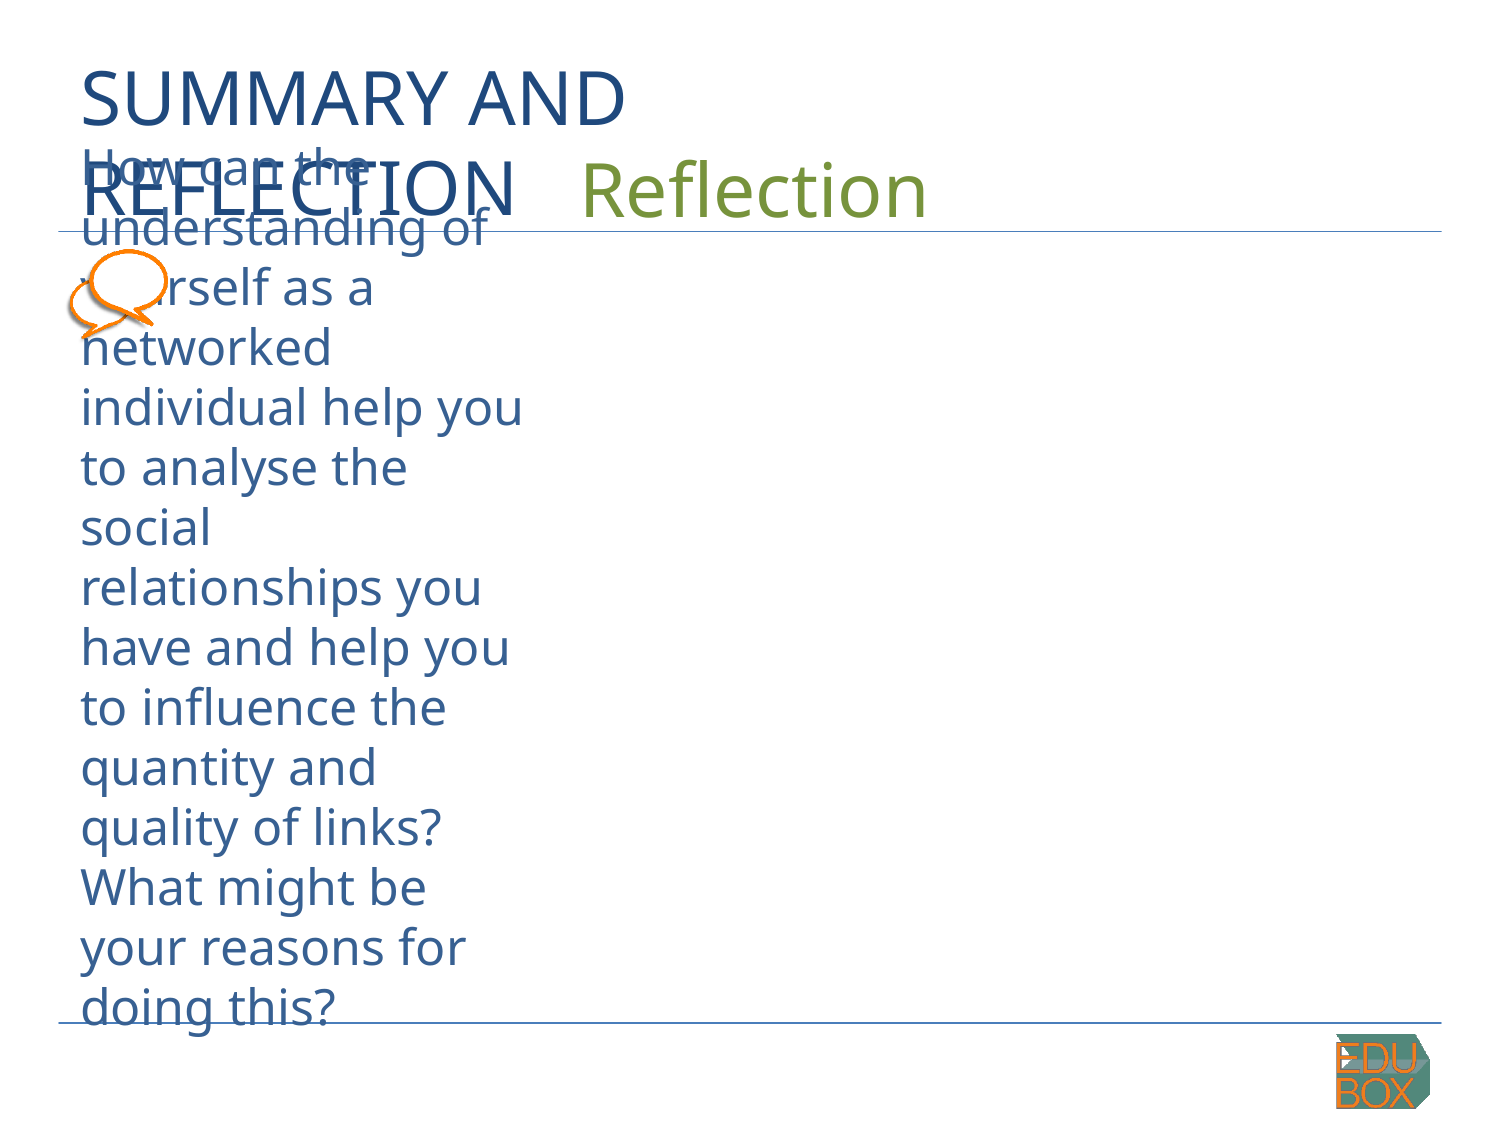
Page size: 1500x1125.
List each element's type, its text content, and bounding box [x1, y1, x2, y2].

picture [1328, 1028, 1437, 1114]
list How can the understanding of yourself as a networked individual help you to analyse the social relationships you have and help you to influence the quantity and quality of links? What might be your reasons for doing this? [171, 247, 1475, 998]
title SUMMARY AND REFLECTION [64, 42, 1500, 153]
list Reflection [64, 127, 1040, 247]
picture [64, 249, 168, 345]
